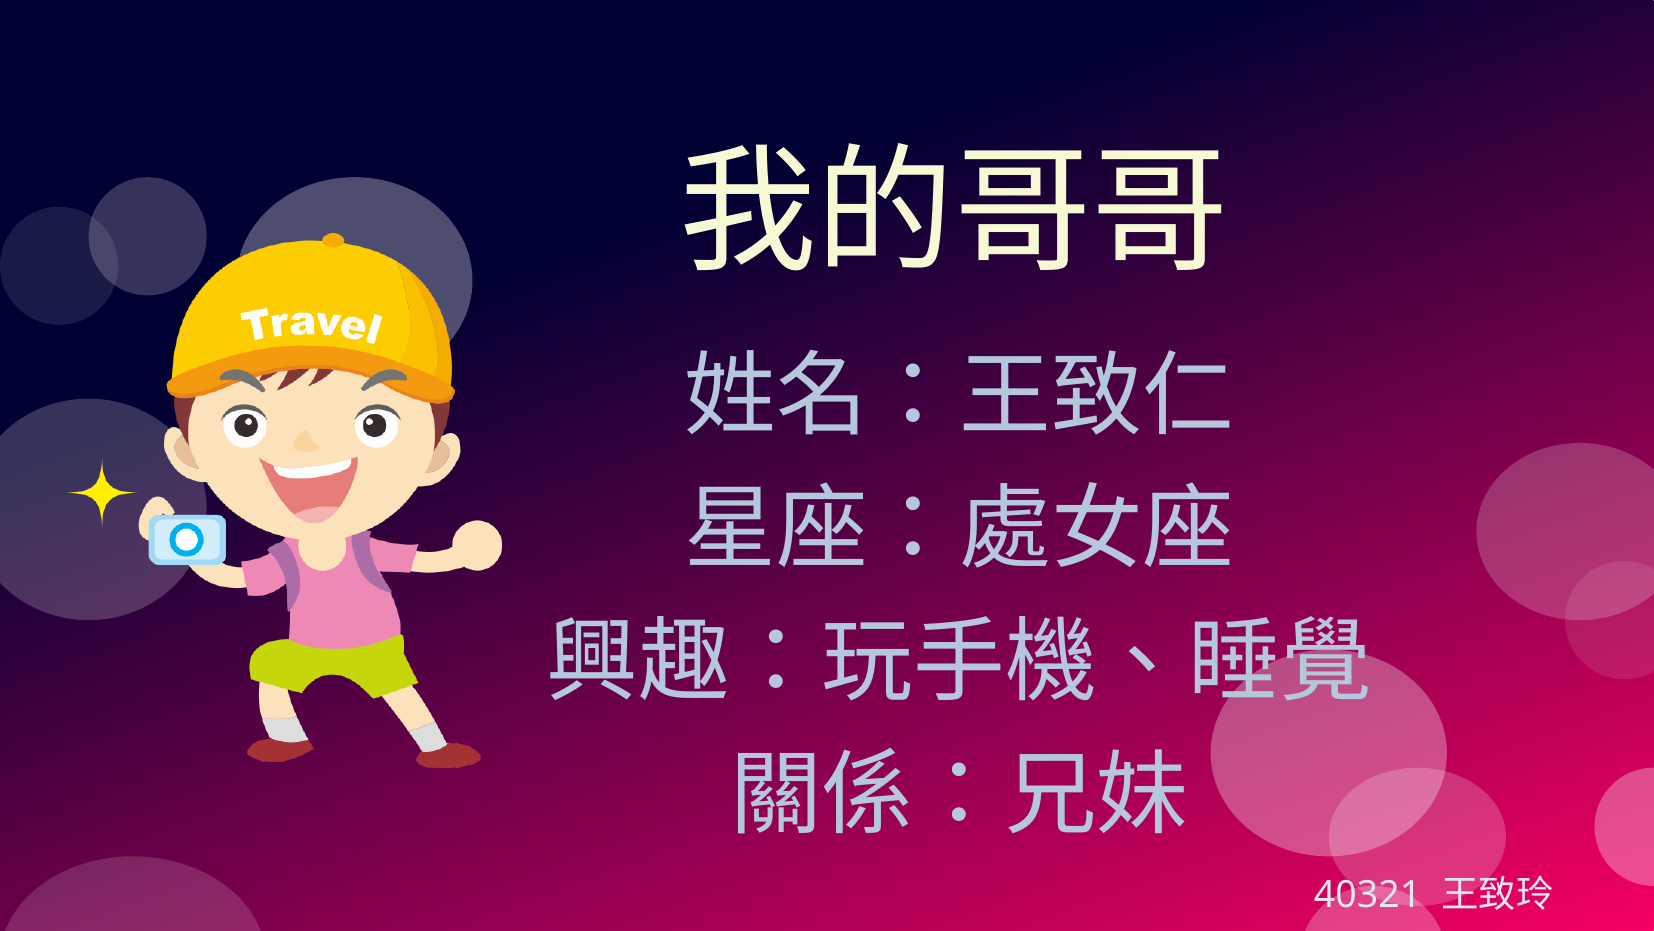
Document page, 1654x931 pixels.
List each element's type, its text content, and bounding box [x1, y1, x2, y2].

picture [63, 233, 502, 768]
title 我的哥哥 [679, 118, 1241, 281]
subtitle 姓名：王致仁 星座：處女座 興趣：玩手機、睡覺 關係：兄妹 [531, 316, 1388, 857]
text_box 40321 王致玲 [1299, 856, 1595, 916]
